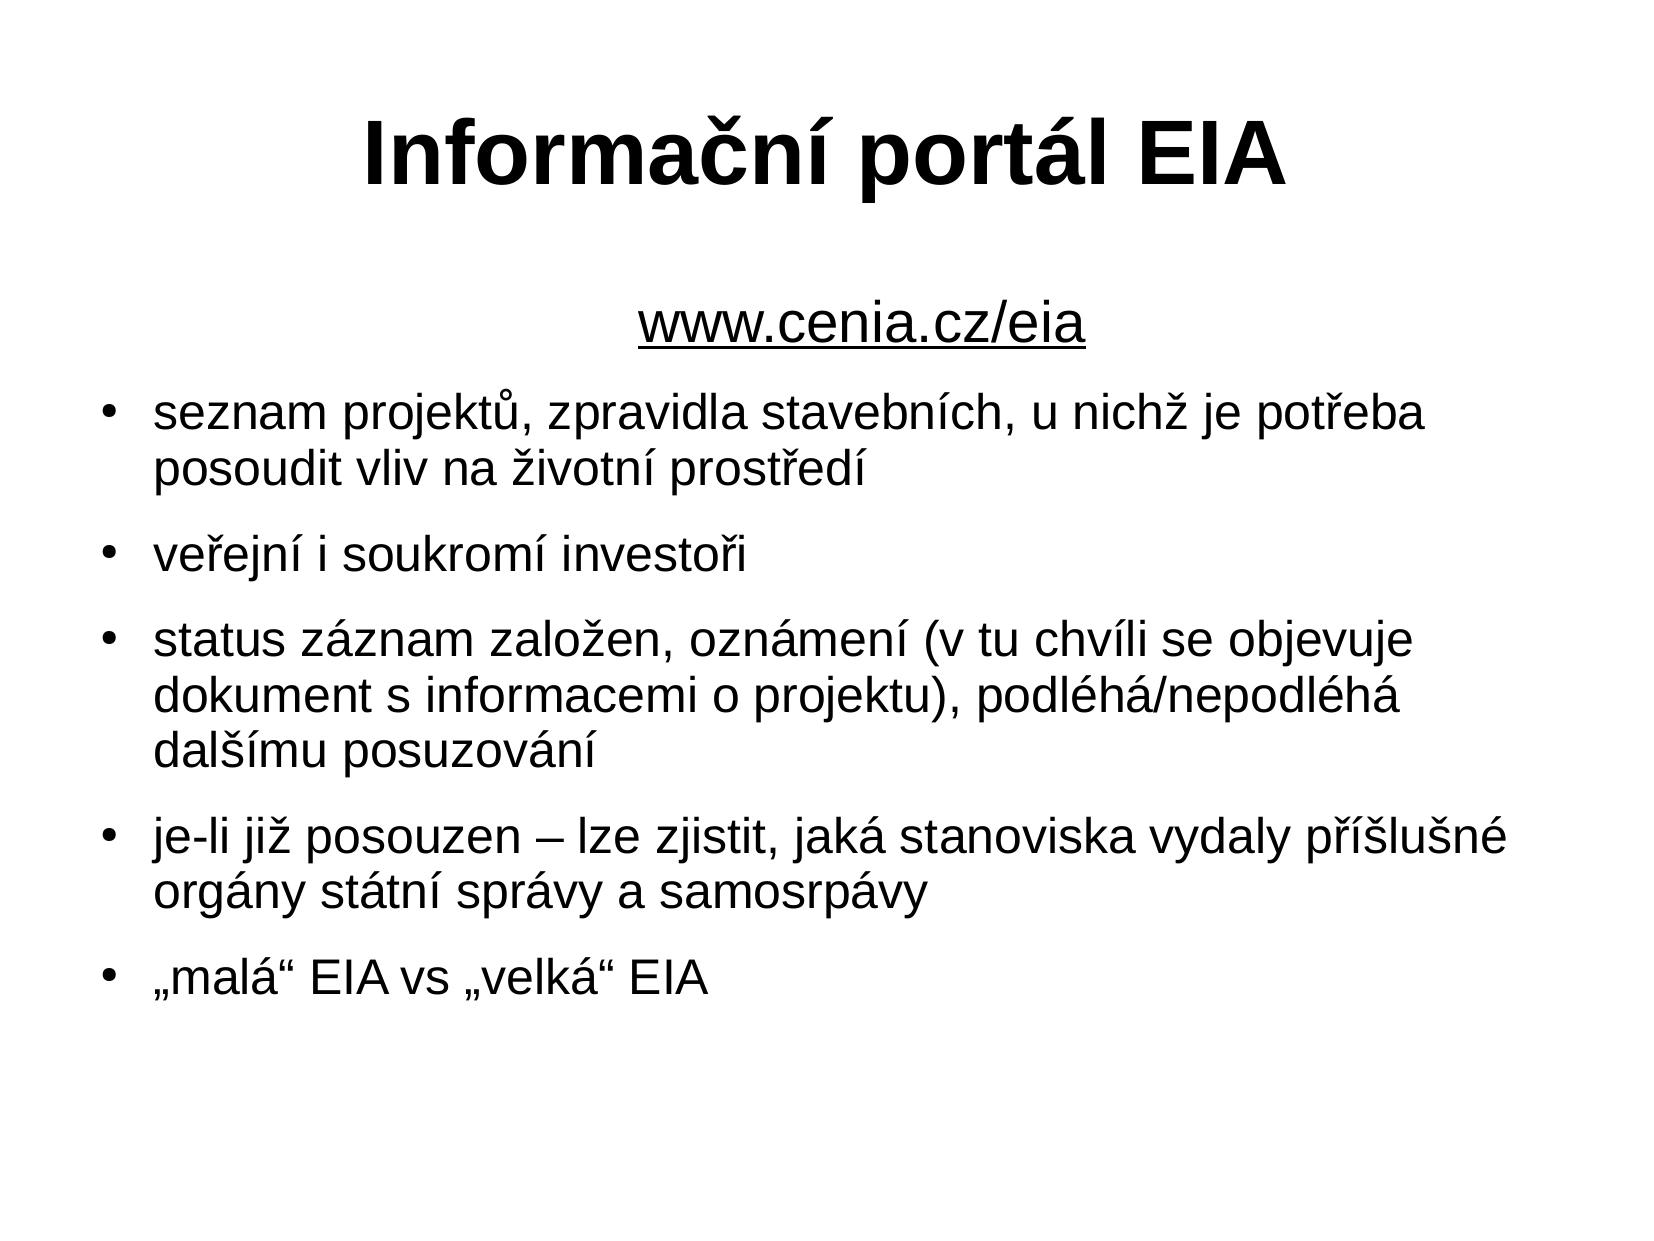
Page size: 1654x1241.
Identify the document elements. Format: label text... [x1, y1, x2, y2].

title Informační portál EIA [82, 49, 1571, 257]
list www.cenia.cz/eia seznam projektů, zpravidla stavebních, u nichž je potřeba posoudit vliv na životní prostředí veřejní i soukromí investoři status záznam založen, oznámení (v tu chvíli se objevuje dokument s informacemi o projektu), podléhá/nepodléhá dalšímu posuzování je-li již posouzen – lze zjistit, jaká stanoviska vydaly příšlušné orgány státní správy a samosrpávy „malá“ EIA vs „velká“ EIA [82, 290, 1571, 1109]
